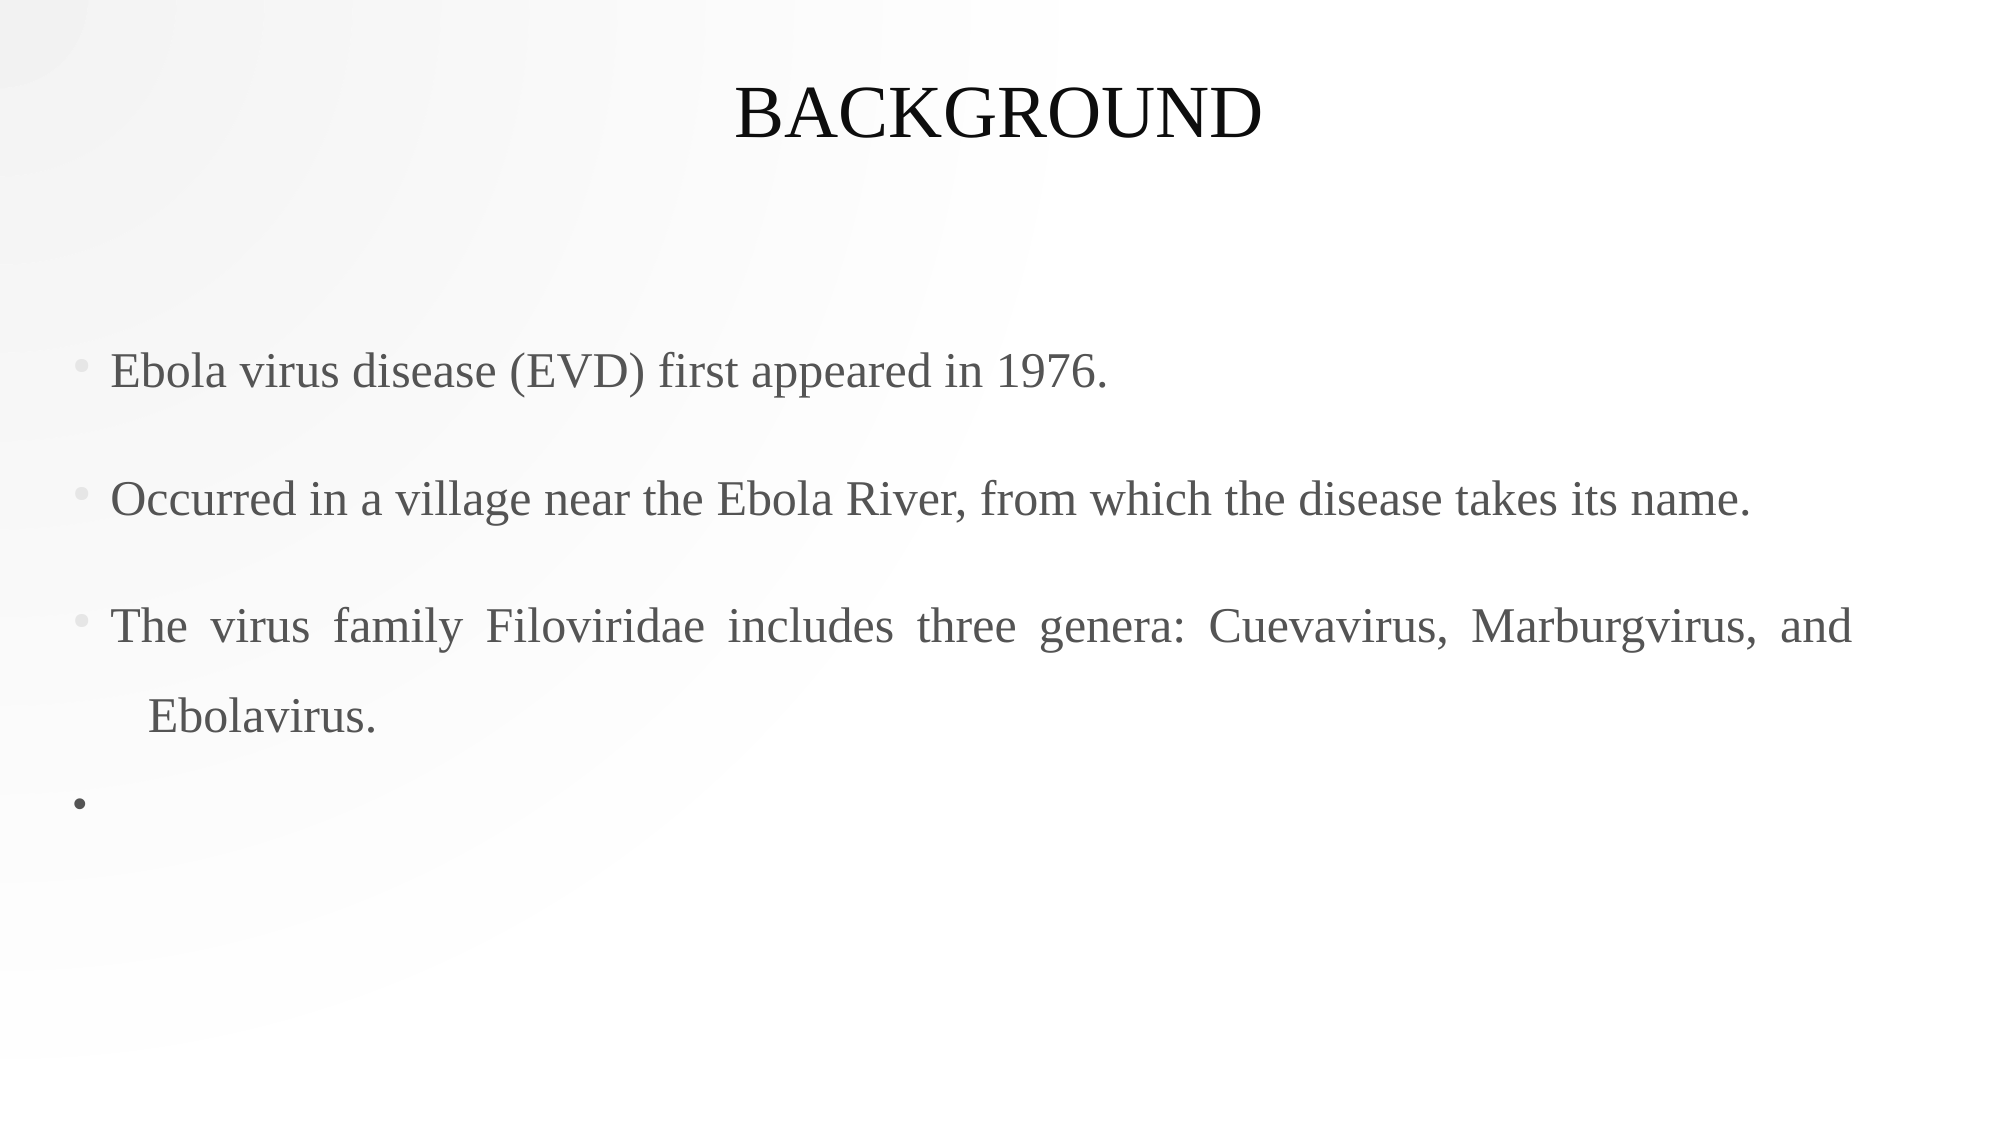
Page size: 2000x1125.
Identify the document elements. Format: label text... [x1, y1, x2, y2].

title Background [199, 45, 1800, 161]
list Ebola virus disease (EVD) first appeared in 1976. Occurred in a village near the Ebola River, from which the disease takes its name. The virus family Filoviridae includes three genera: Cuevavirus, Marburgvirus, and Ebolavirus. [42, 299, 1922, 1013]
